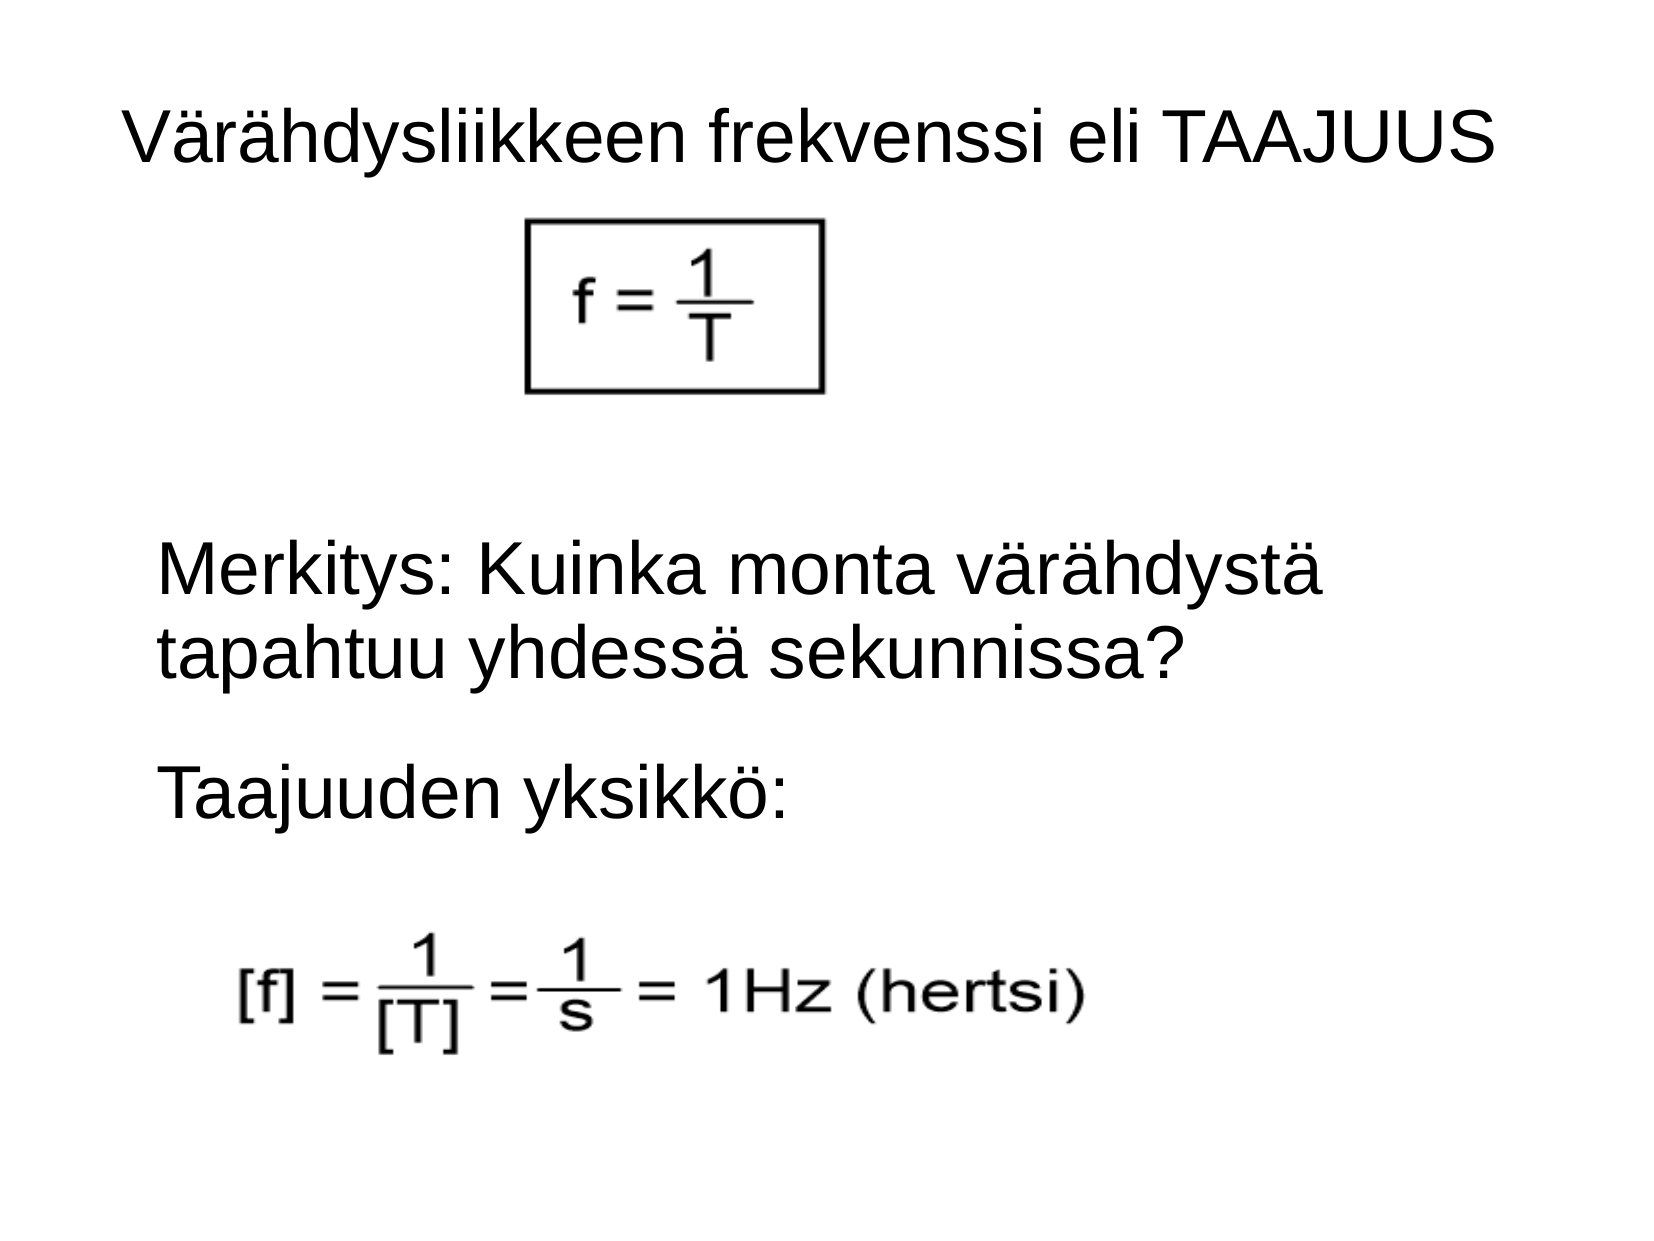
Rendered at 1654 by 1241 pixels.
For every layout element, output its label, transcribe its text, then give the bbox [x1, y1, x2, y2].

picture [177, 896, 1165, 1075]
picture [496, 186, 867, 414]
text_box Merkitys: Kuinka monta värähdystä tapahtuu yhdessä sekunnissa? Taajuuden yksikkö: [141, 519, 1595, 843]
text_box Värähdysliikkeen frekvenssi eli TAAJUUS [106, 87, 1595, 189]
